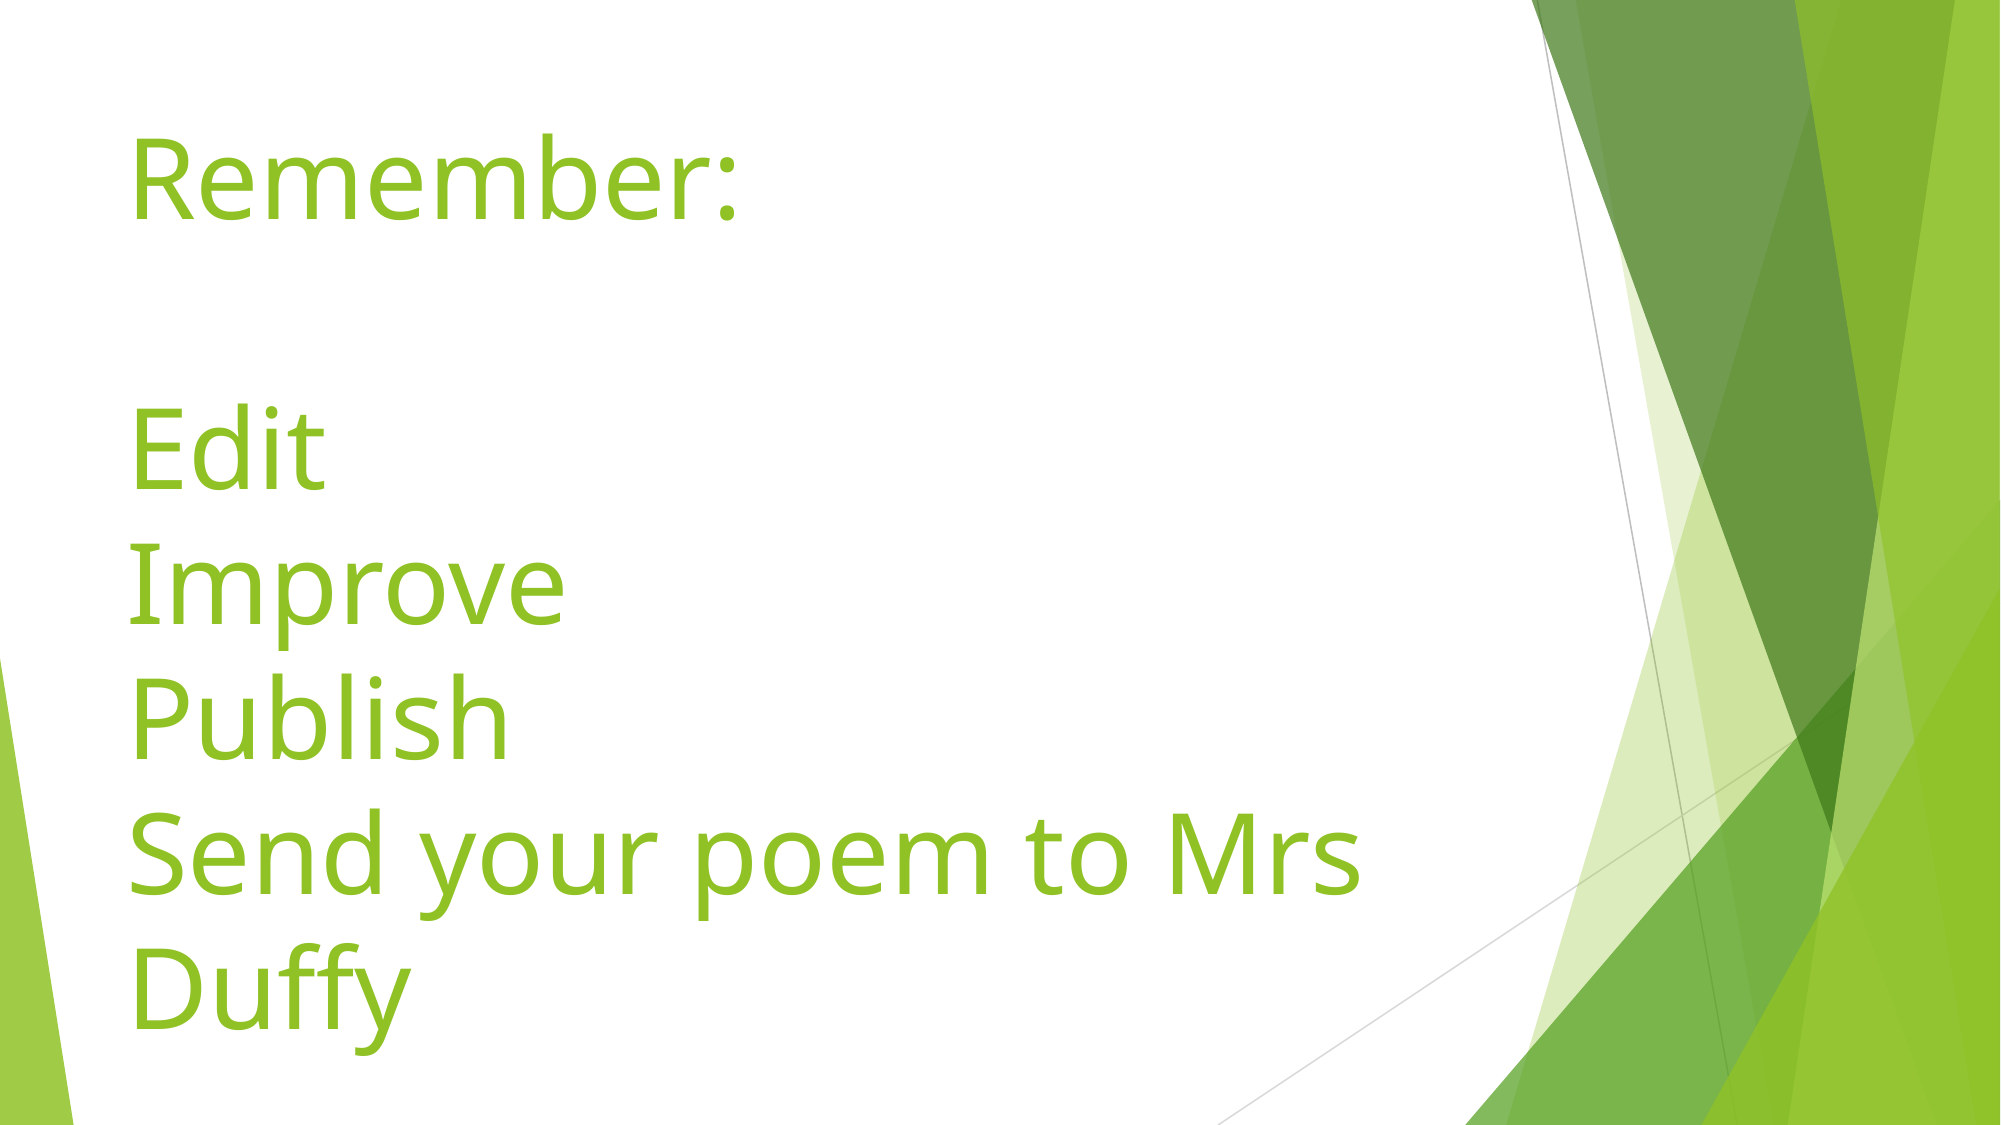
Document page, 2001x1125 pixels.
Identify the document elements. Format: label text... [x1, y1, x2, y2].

title Remember: Edit Improve Publish Send your poem to Mrs Duffy [111, 99, 1522, 317]
